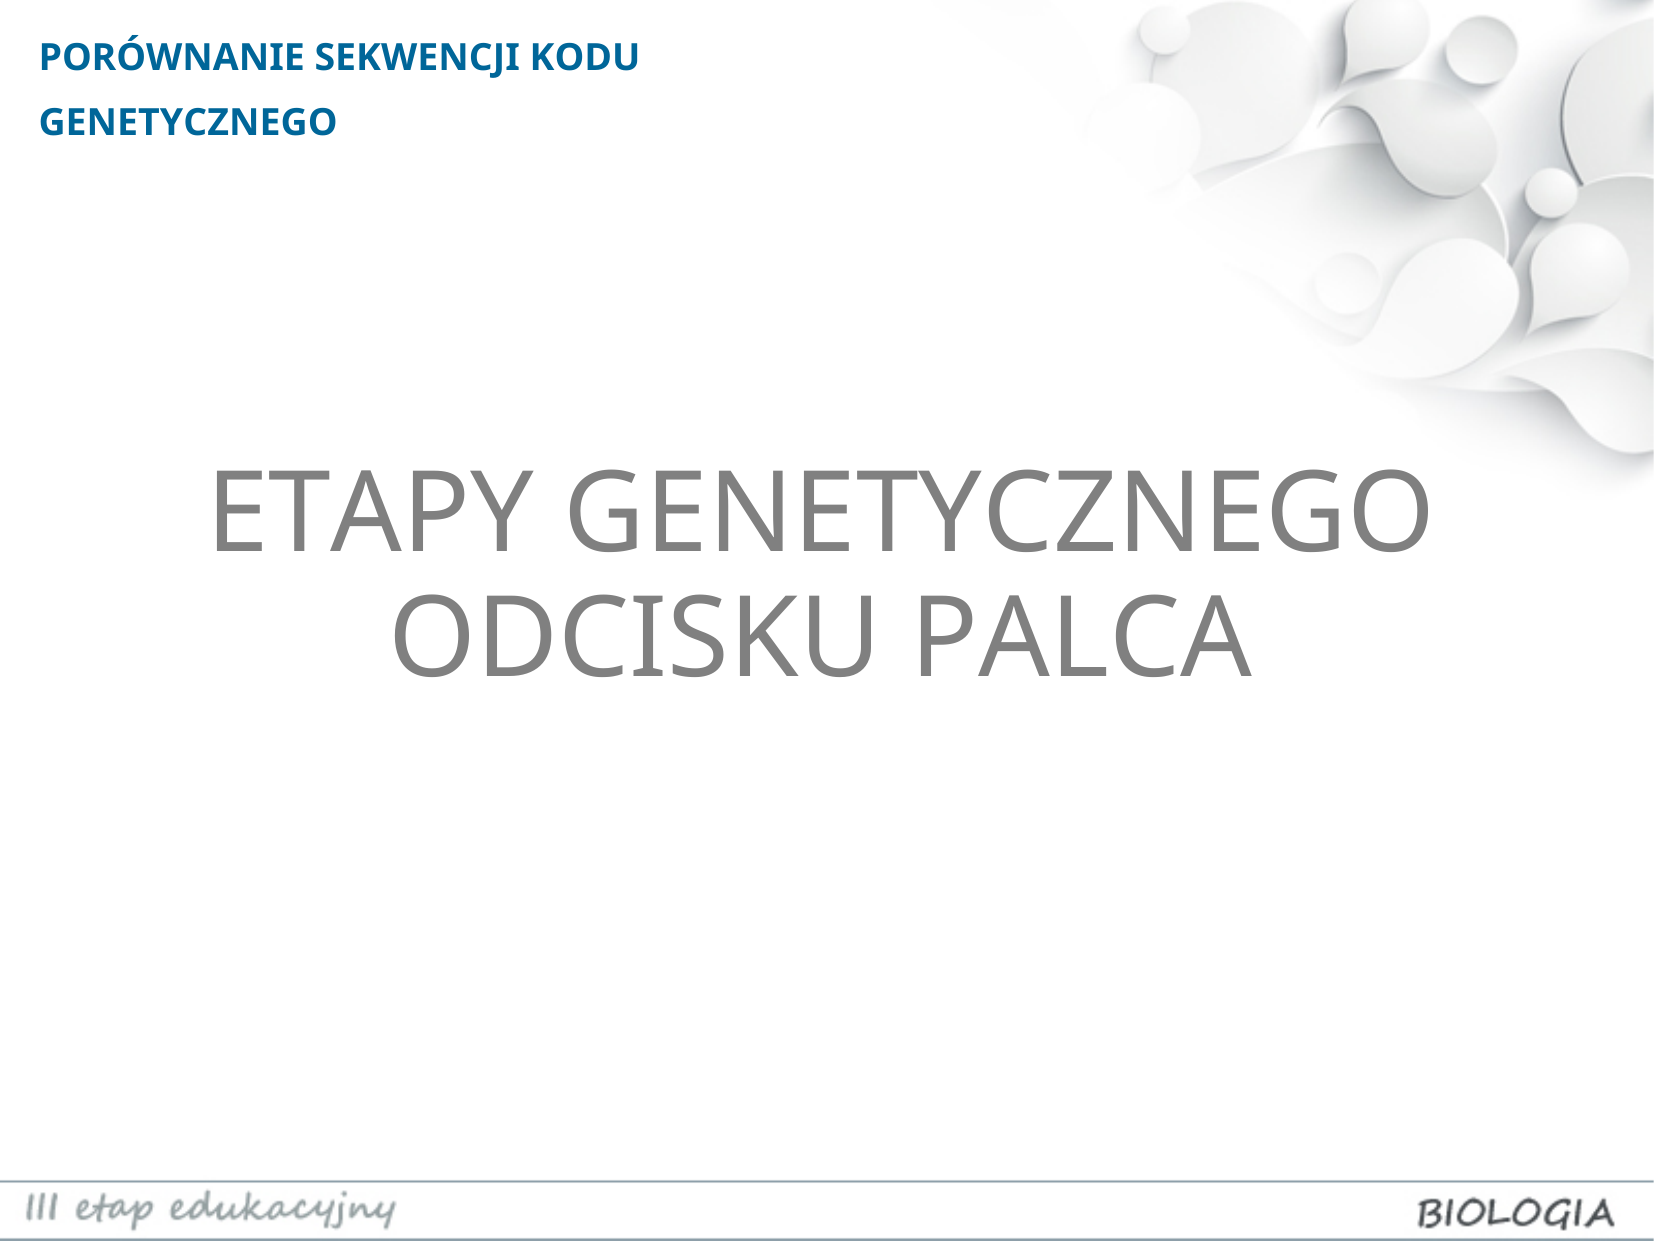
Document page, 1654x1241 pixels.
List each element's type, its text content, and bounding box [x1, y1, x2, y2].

picture [0, 0, 1654, 1241]
text_box PORÓWNANIE SEKWENCJI KODU GENETYCZNEGO [23, 29, 1276, 152]
text_box ETAPY GENETYCZNEGO ODCISKU PALCA [153, 442, 1489, 710]
